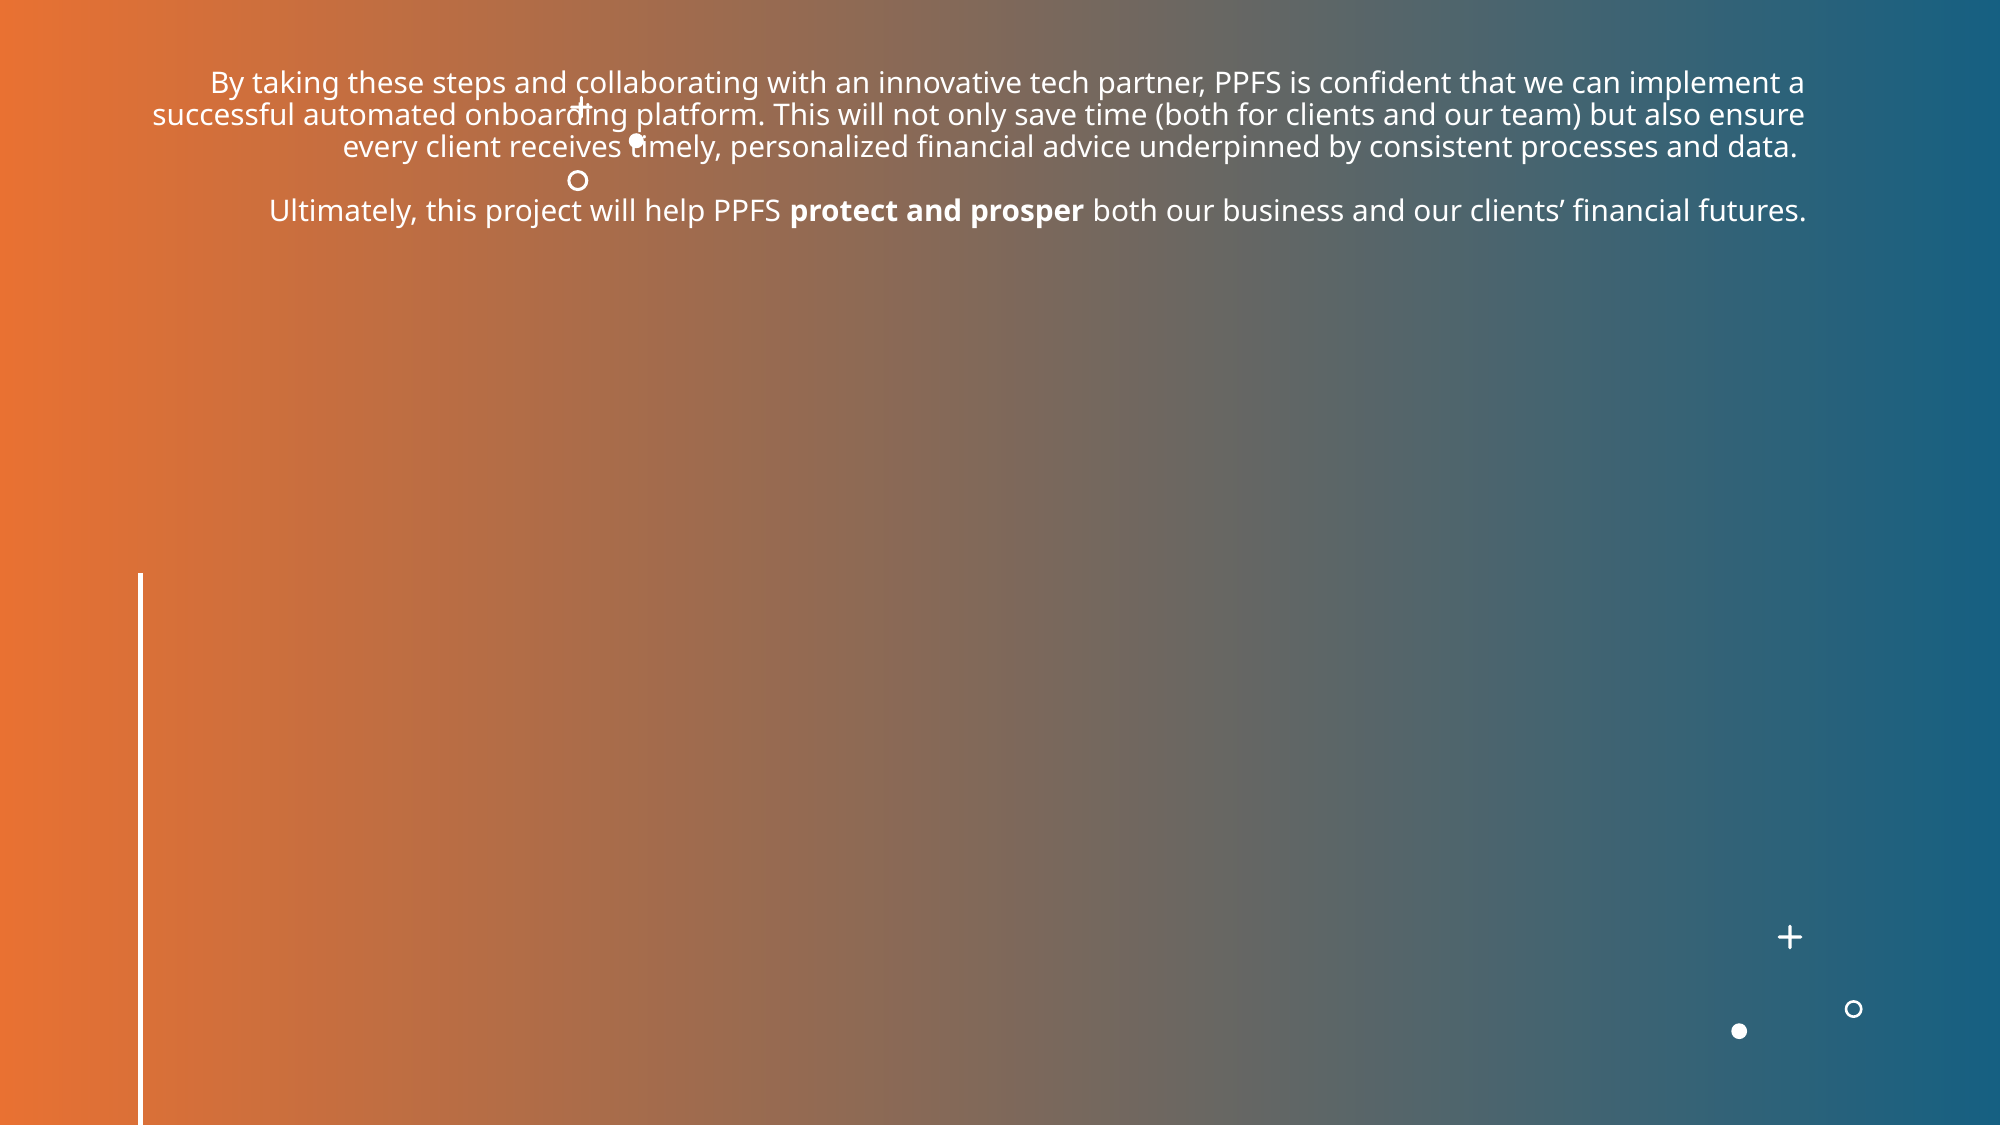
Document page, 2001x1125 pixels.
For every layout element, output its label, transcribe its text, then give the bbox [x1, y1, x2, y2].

text_box [0, 0, 2000, 1125]
title By taking these steps and collaborating with an innovative tech partner, PPFS is confident that we can implement a successful automated onboarding platform. This will not only save time (both for clients and our team) but also ensure every client receives timely, personalized financial advice underpinned by consistent processes and data. Ultimately, this project will help PPFS protect and prosper both our business and our clients’ financial futures. [636, 95, 1812, 779]
